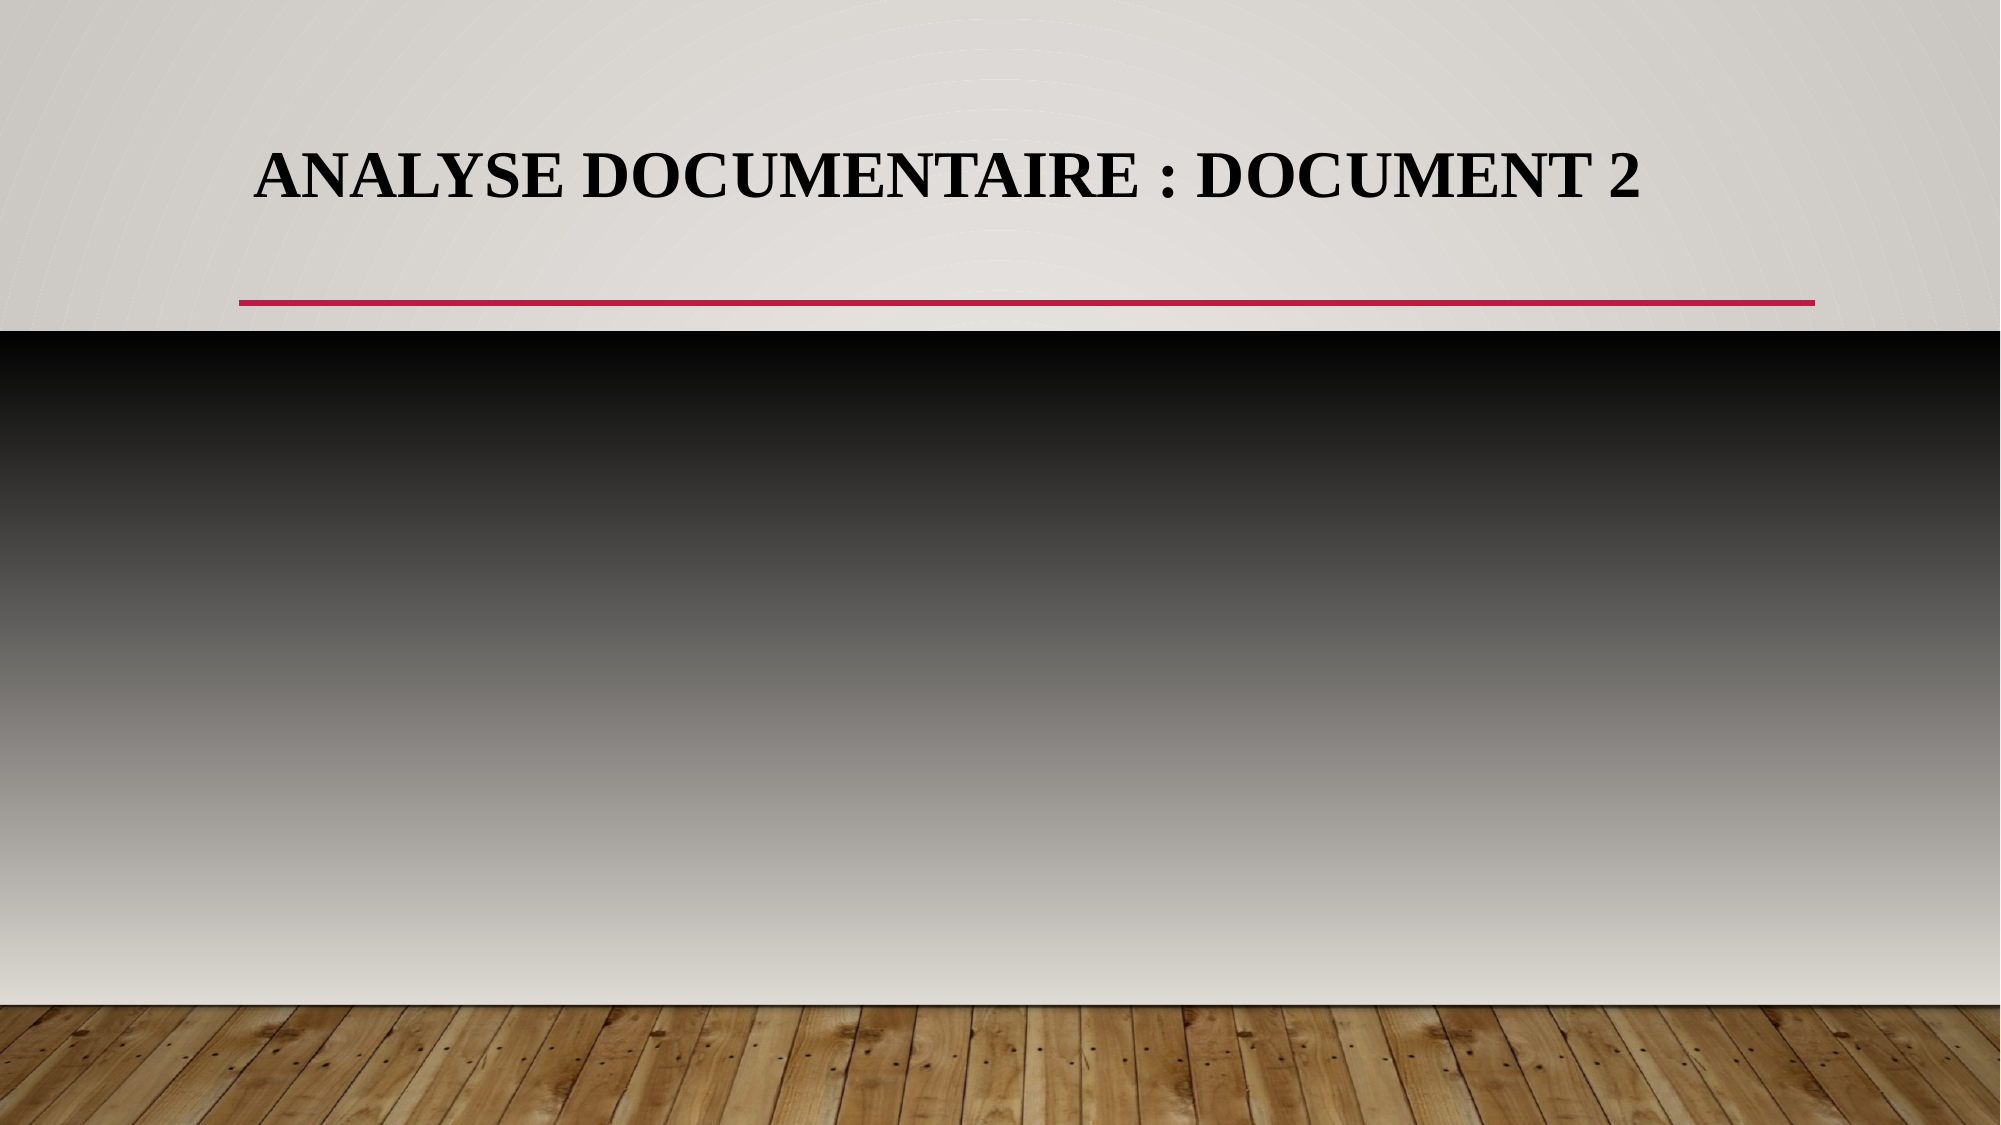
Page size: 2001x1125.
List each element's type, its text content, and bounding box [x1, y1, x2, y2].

title Analyse documentaire : document 2 [238, 131, 1814, 305]
